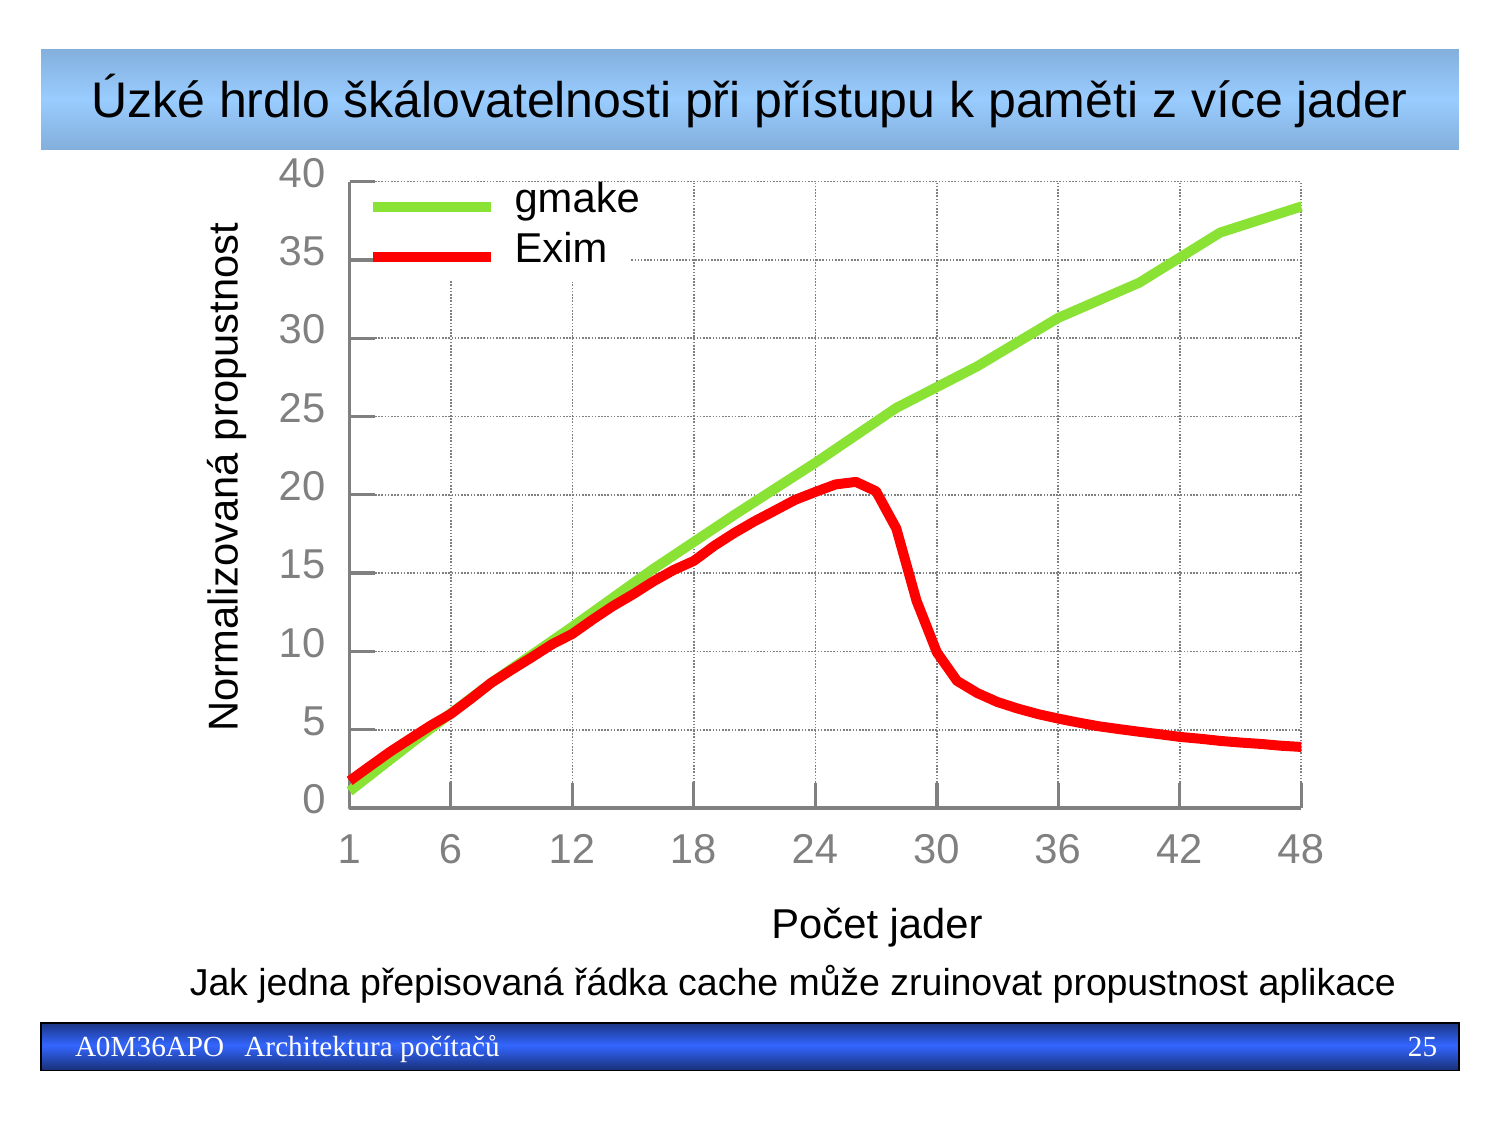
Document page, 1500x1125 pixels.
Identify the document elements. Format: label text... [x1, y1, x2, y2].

text_box gmake [514, 174, 641, 222]
text_box 6 [438, 826, 463, 873]
text_box 36 [1034, 826, 1082, 873]
text_box 48 [1277, 826, 1325, 873]
text_box 40 [278, 149, 326, 197]
text_box 42 [1155, 826, 1203, 873]
text_box 30 [278, 306, 326, 353]
title Úzké hrdlo škálovatelnosti při přístupu k paměti z více jader [41, 49, 1459, 150]
text_box 5 [302, 697, 326, 745]
text_box Exim [514, 224, 608, 272]
text_box 35 [278, 227, 326, 275]
text_box 12 [548, 826, 596, 873]
text_box Počet jader [771, 901, 983, 948]
text_box Jak jedna přepisovaná řádka cache může zruinovat propustnost aplikace [174, 953, 1413, 1011]
text_box 1 [337, 826, 362, 873]
text_box 25 [278, 384, 326, 432]
text_box 0 [302, 776, 326, 823]
text_box 24 [791, 826, 839, 873]
text_box 20 [278, 462, 326, 510]
text_box 15 [278, 541, 326, 588]
text_box 10 [278, 619, 326, 666]
text_box Normalizovaná propustnost [199, 222, 247, 732]
text_box 30 [913, 826, 960, 873]
text_box 18 [670, 826, 717, 873]
